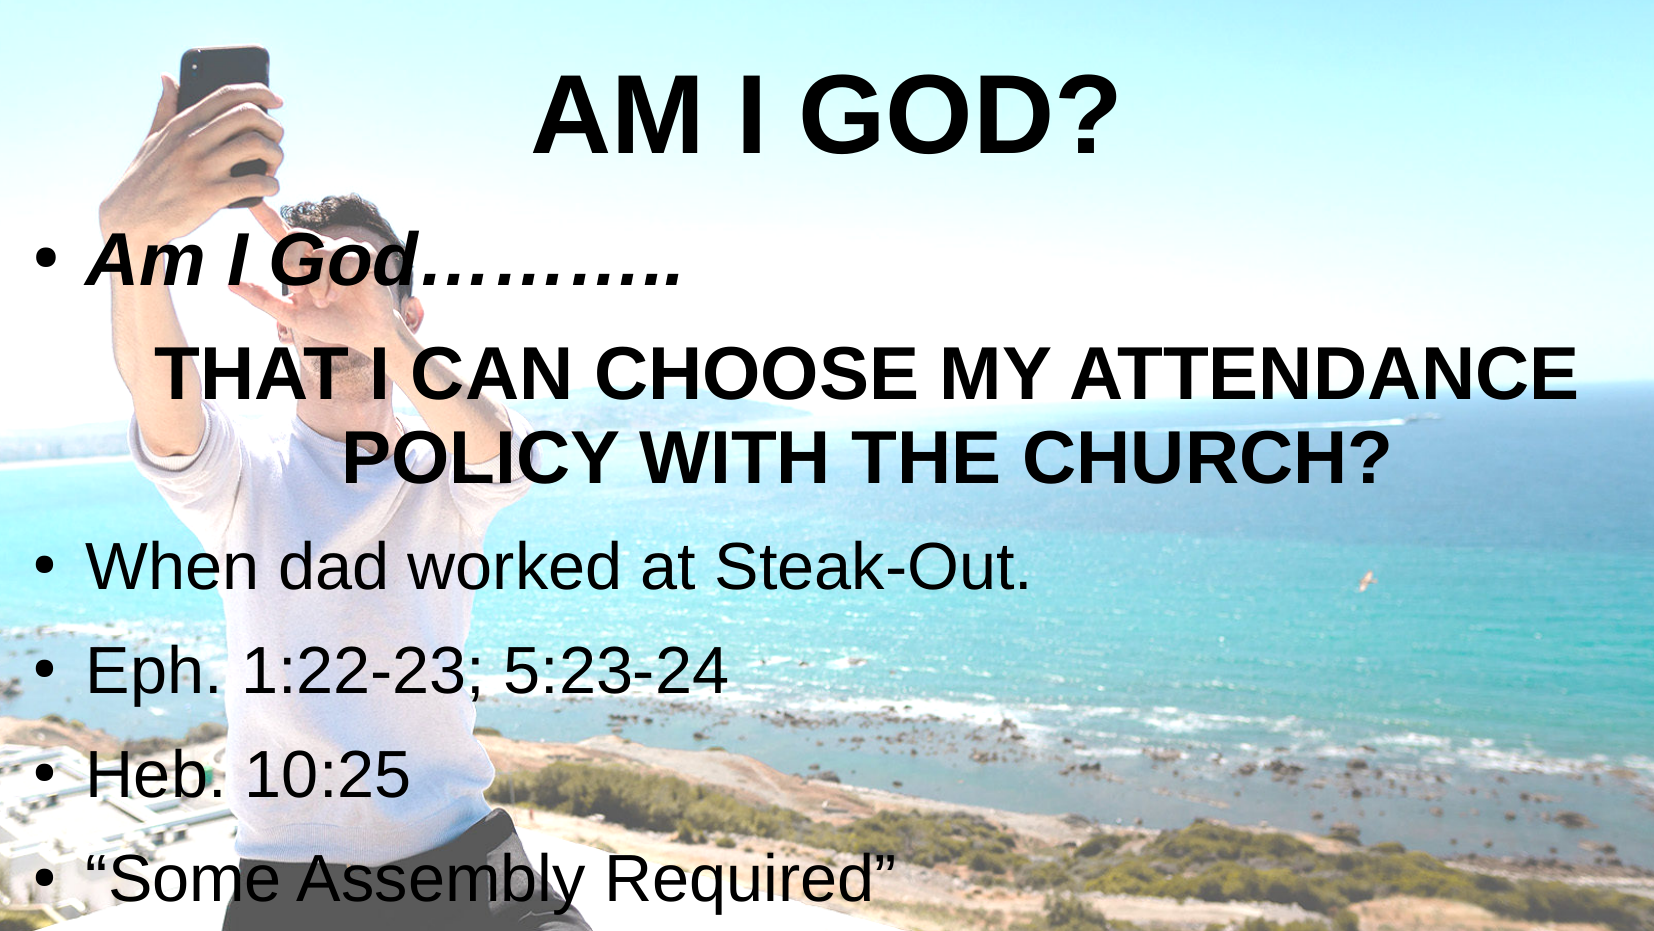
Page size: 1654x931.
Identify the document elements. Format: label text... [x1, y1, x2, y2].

picture [0, 0, 1654, 931]
title AM I GOD? [82, 37, 1571, 193]
list Am I God……….. THAT I CAN CHOOSE MY ATTENDANCE POLICY WITH THE CHURCH? When dad worked at Steak-Out. Eph. 1:22-23; 5:23-24 Heb. 10:25 “Some Assembly Required” [15, 217, 1651, 931]
